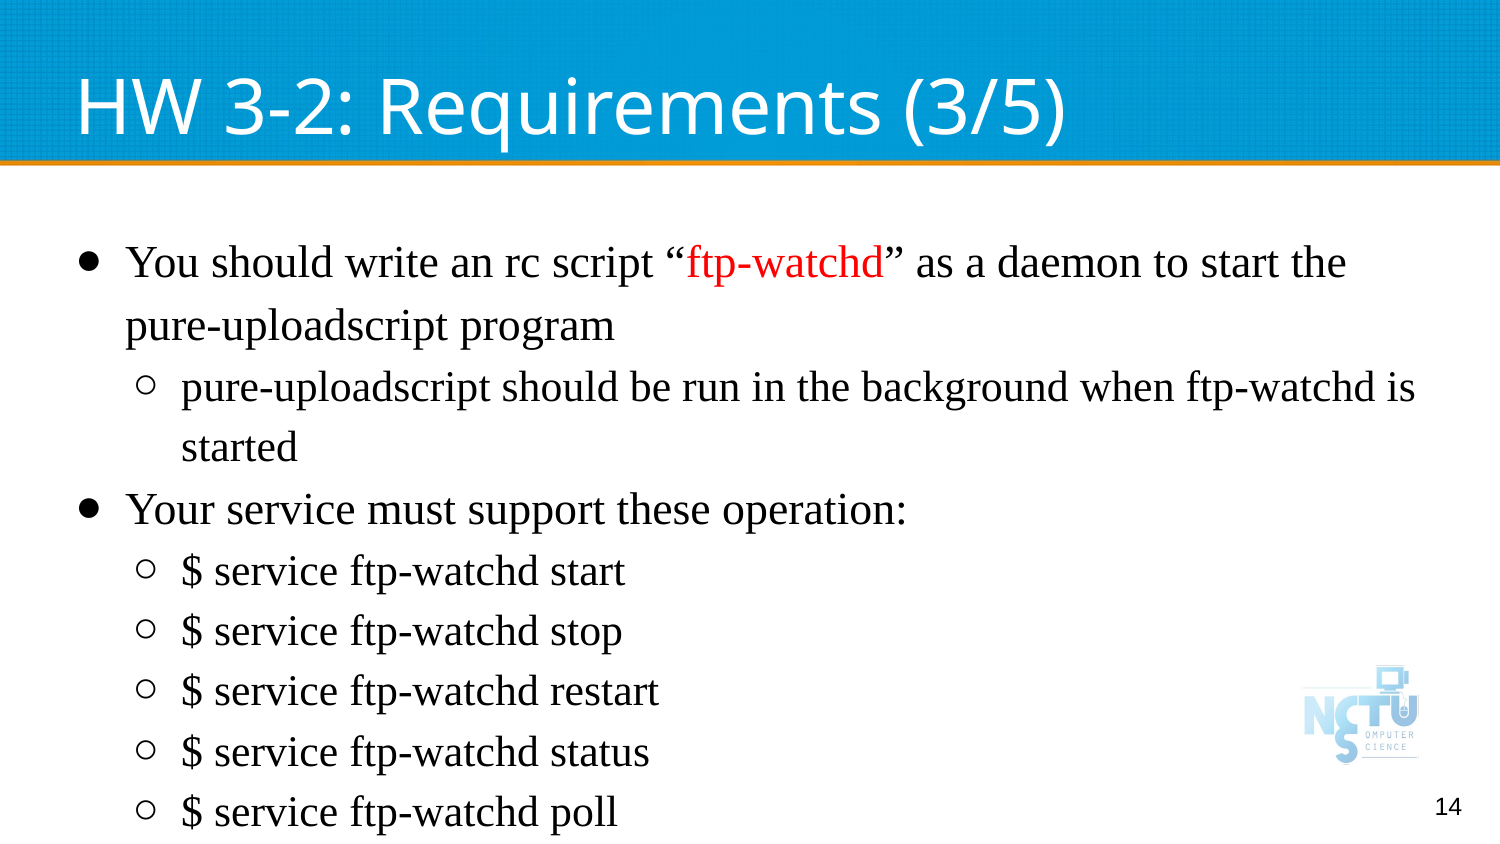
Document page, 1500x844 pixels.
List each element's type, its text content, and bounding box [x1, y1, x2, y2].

slide_number <number> [1403, 779, 1494, 844]
picture [0, 160, 1500, 844]
title HW 3-2: Requirements (3/5) [74, 33, 1500, 175]
list You should write an rc script “ftp-watchd” as a daemon to start the pure-uploadscript program pure-uploadscript should be run in the background when ftp-watchd is started Your service must support these operation: $ service ftp-watchd start $ service ftp-watchd stop $ service ftp-watchd restart $ service ftp-watchd status $ service ftp-watchd poll [70, 223, 1425, 780]
